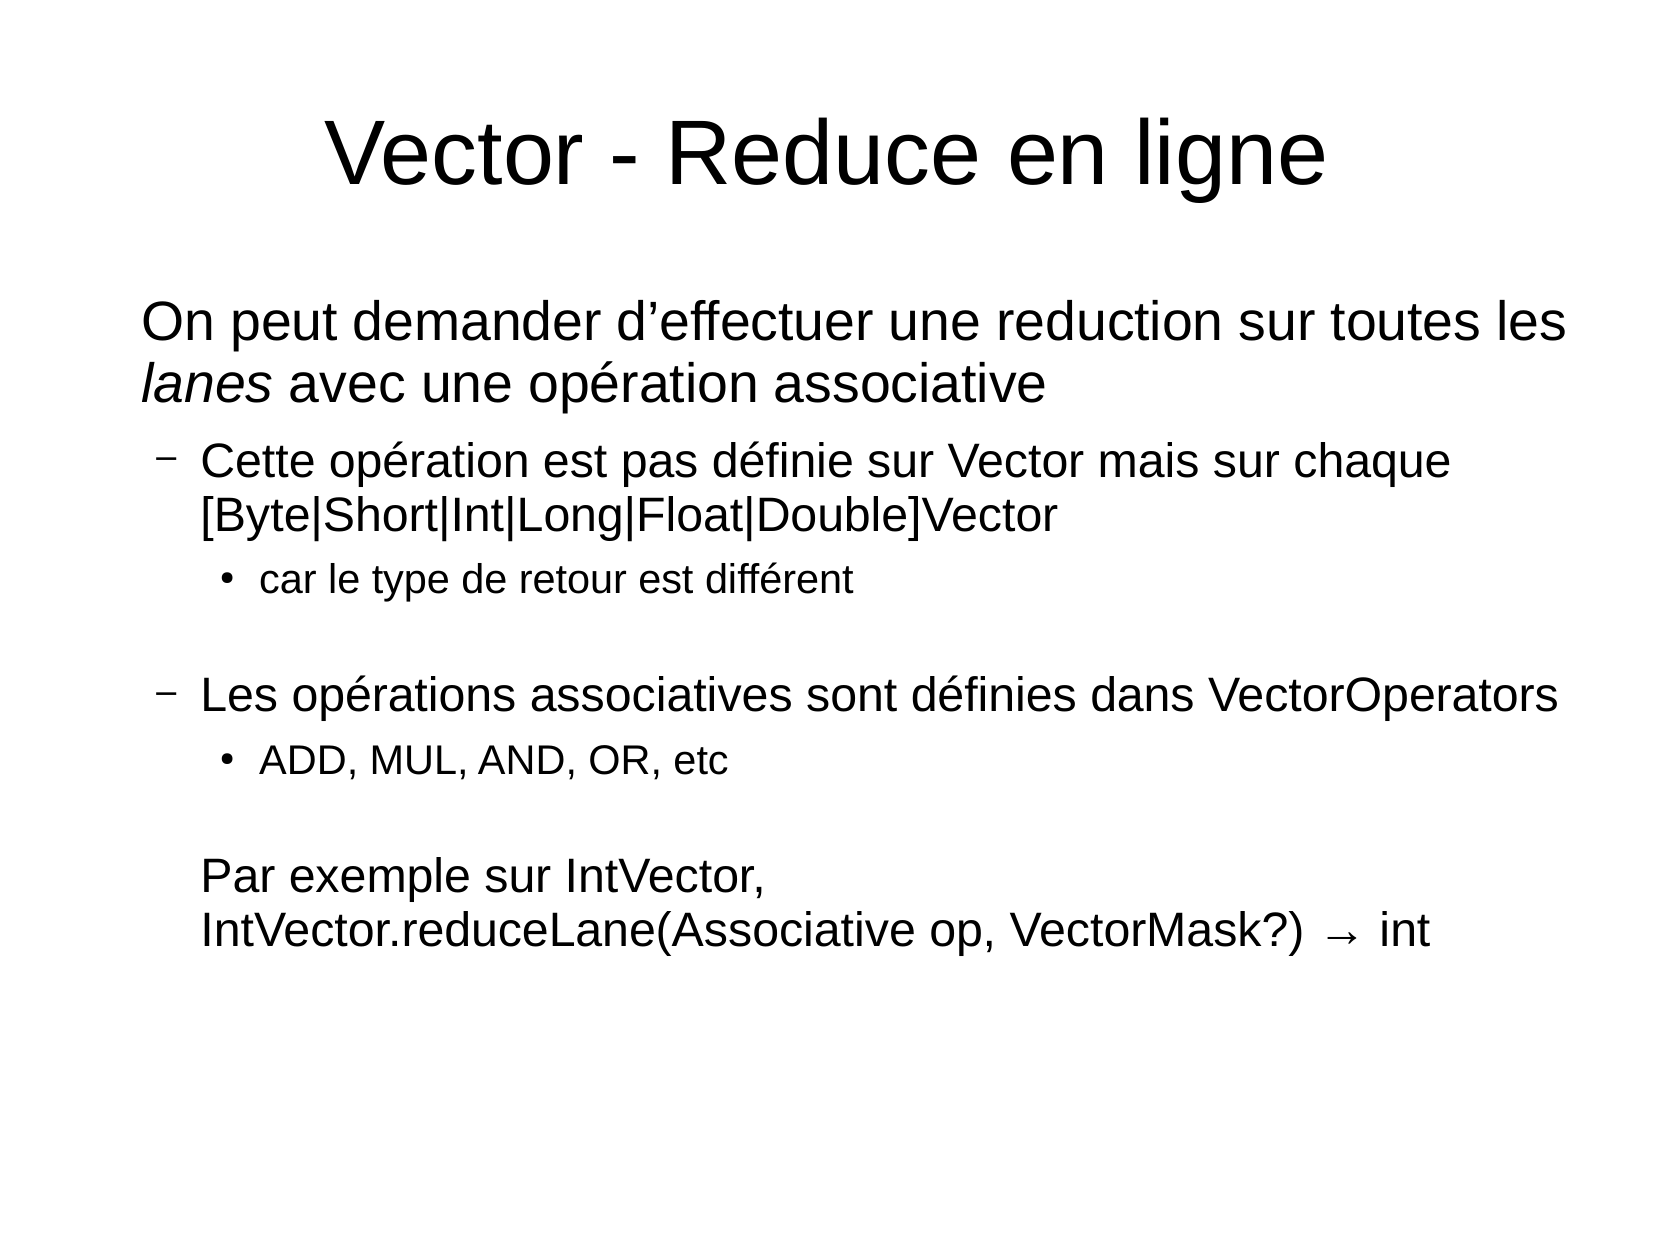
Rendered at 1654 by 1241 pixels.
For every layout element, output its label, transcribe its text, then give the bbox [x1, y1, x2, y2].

list On peut demander d’effectuer une reduction sur toutes les lanes avec une opération associative Cette opération est pas définie sur Vector mais sur chaque [Byte|Short|Int|Long|Float|Double]Vector car le type de retour est différent Les opérations associatives sont définies dans VectorOperators ADD, MUL, AND, OR, etc Par exemple sur IntVector, IntVector.reduceLane(Associative op, VectorMask?) → int [82, 290, 1571, 1010]
title Vector - Reduce en ligne [82, 49, 1571, 257]
